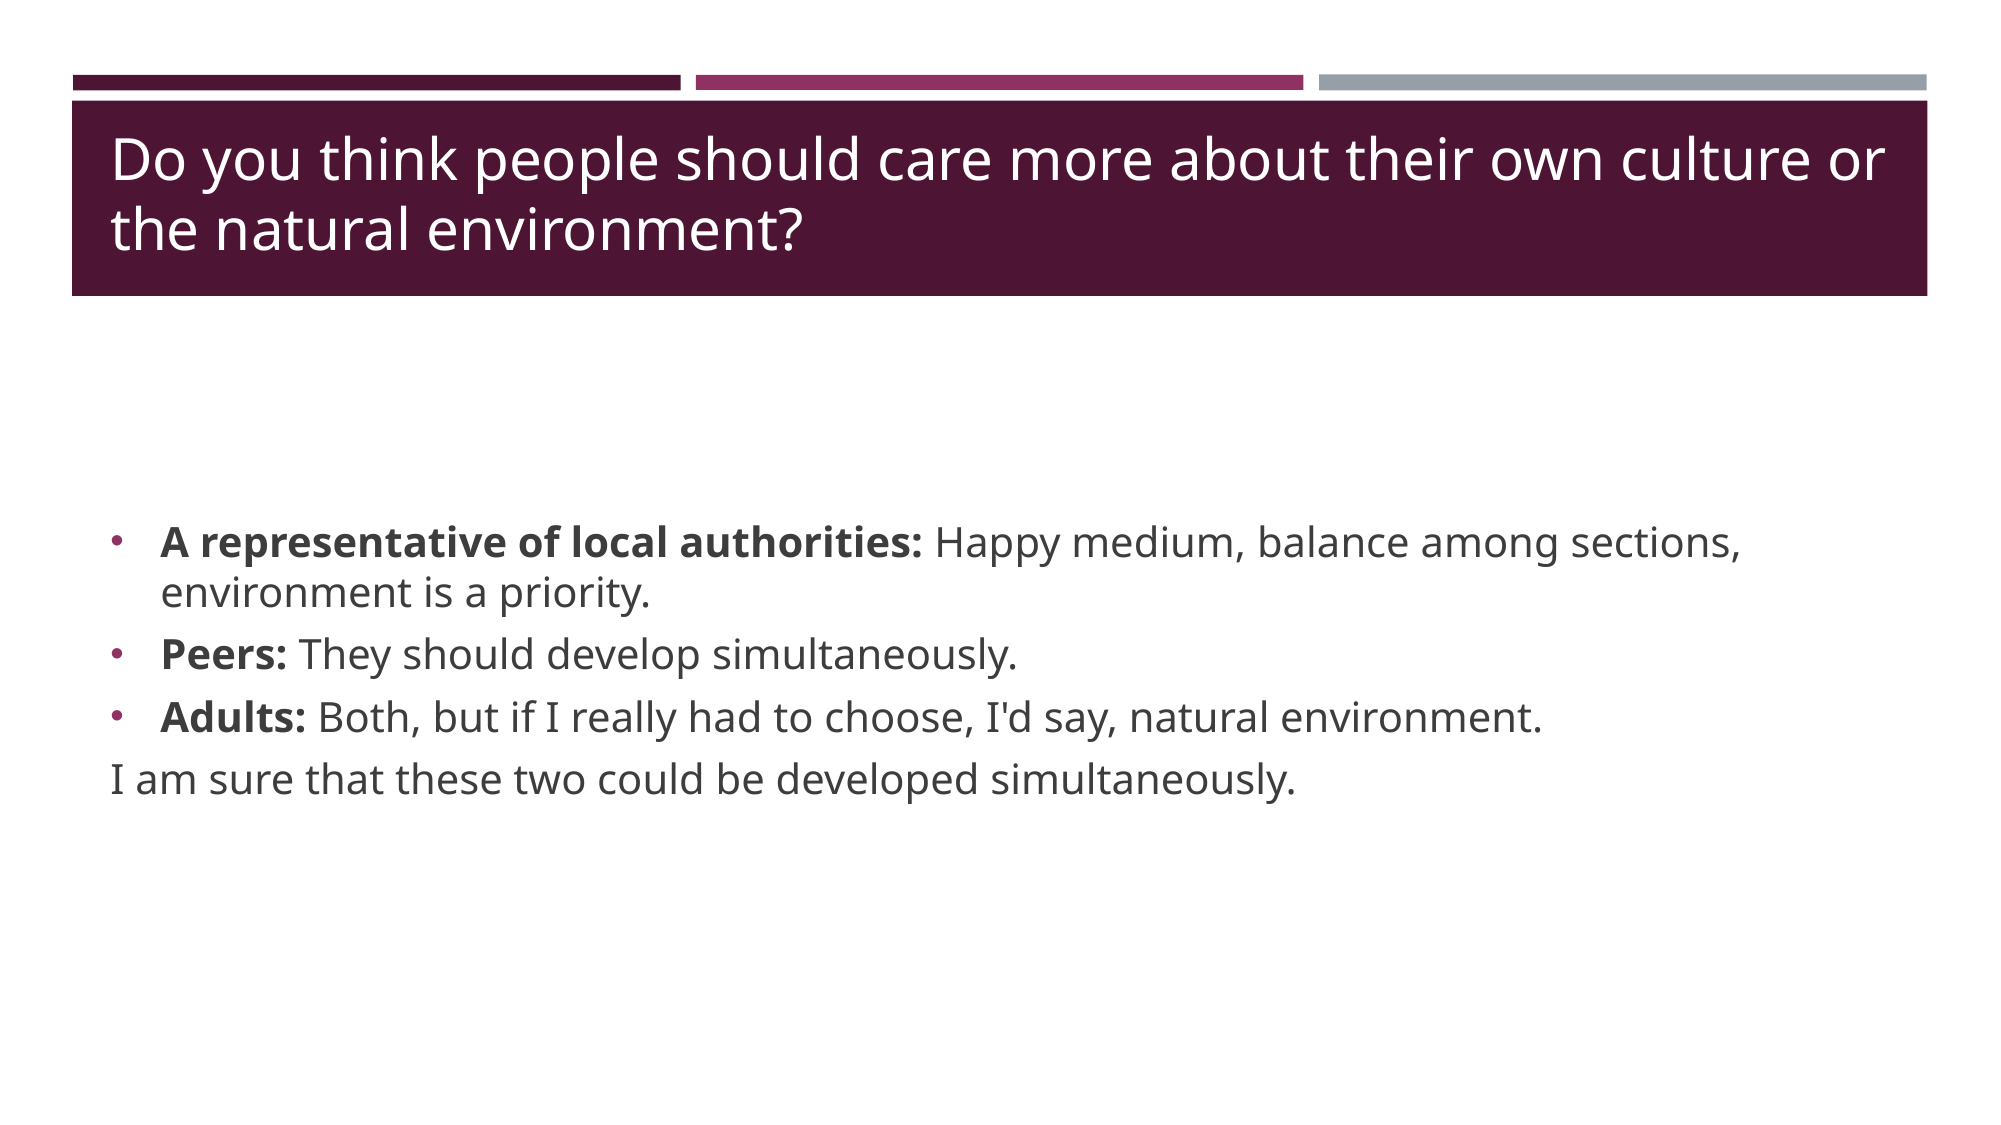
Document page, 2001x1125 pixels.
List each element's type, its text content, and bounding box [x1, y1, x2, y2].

title Do you think people should care more about their own culture or the natural environment? [95, 115, 1905, 282]
list A representative of local authorities: Happy medium, balance among sections, environment is a priority. Peers: They should develop simultaneously. Adults: Both, but if I really had to choose, I'd say, natural environment. I am sure that these two could be developed simultaneously. [95, 357, 1905, 962]
